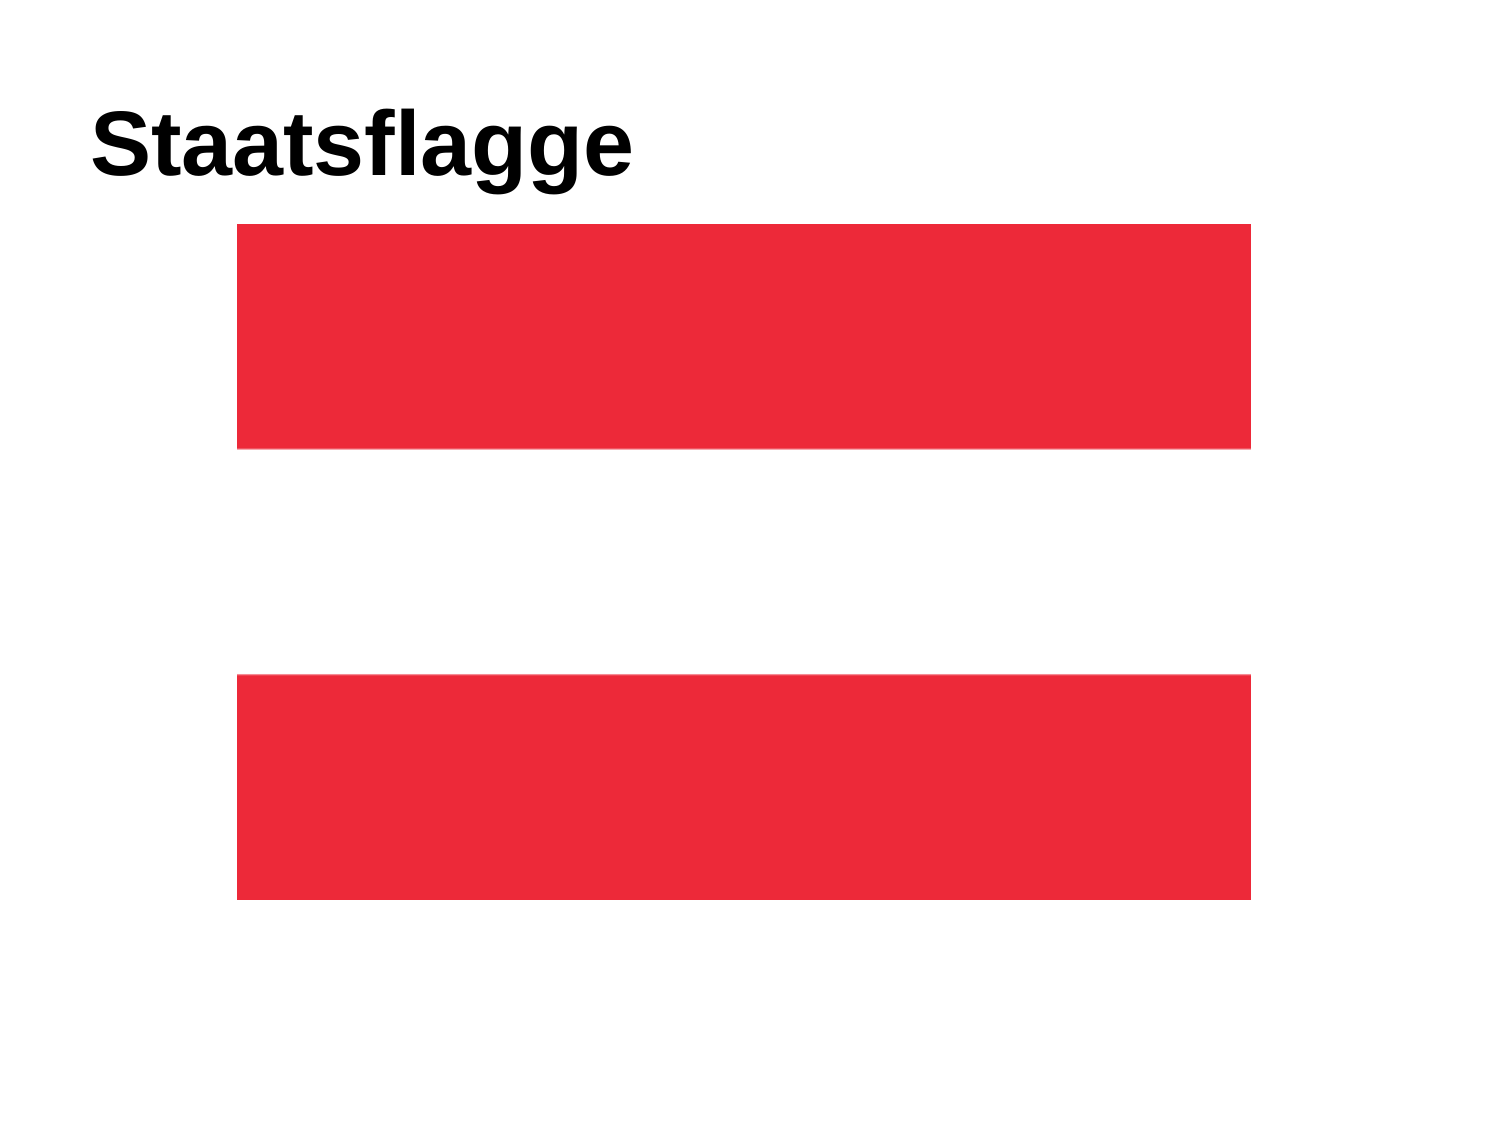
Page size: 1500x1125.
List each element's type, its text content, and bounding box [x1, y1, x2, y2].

picture [237, 233, 1251, 901]
title Staatsflagge [75, 45, 1426, 233]
